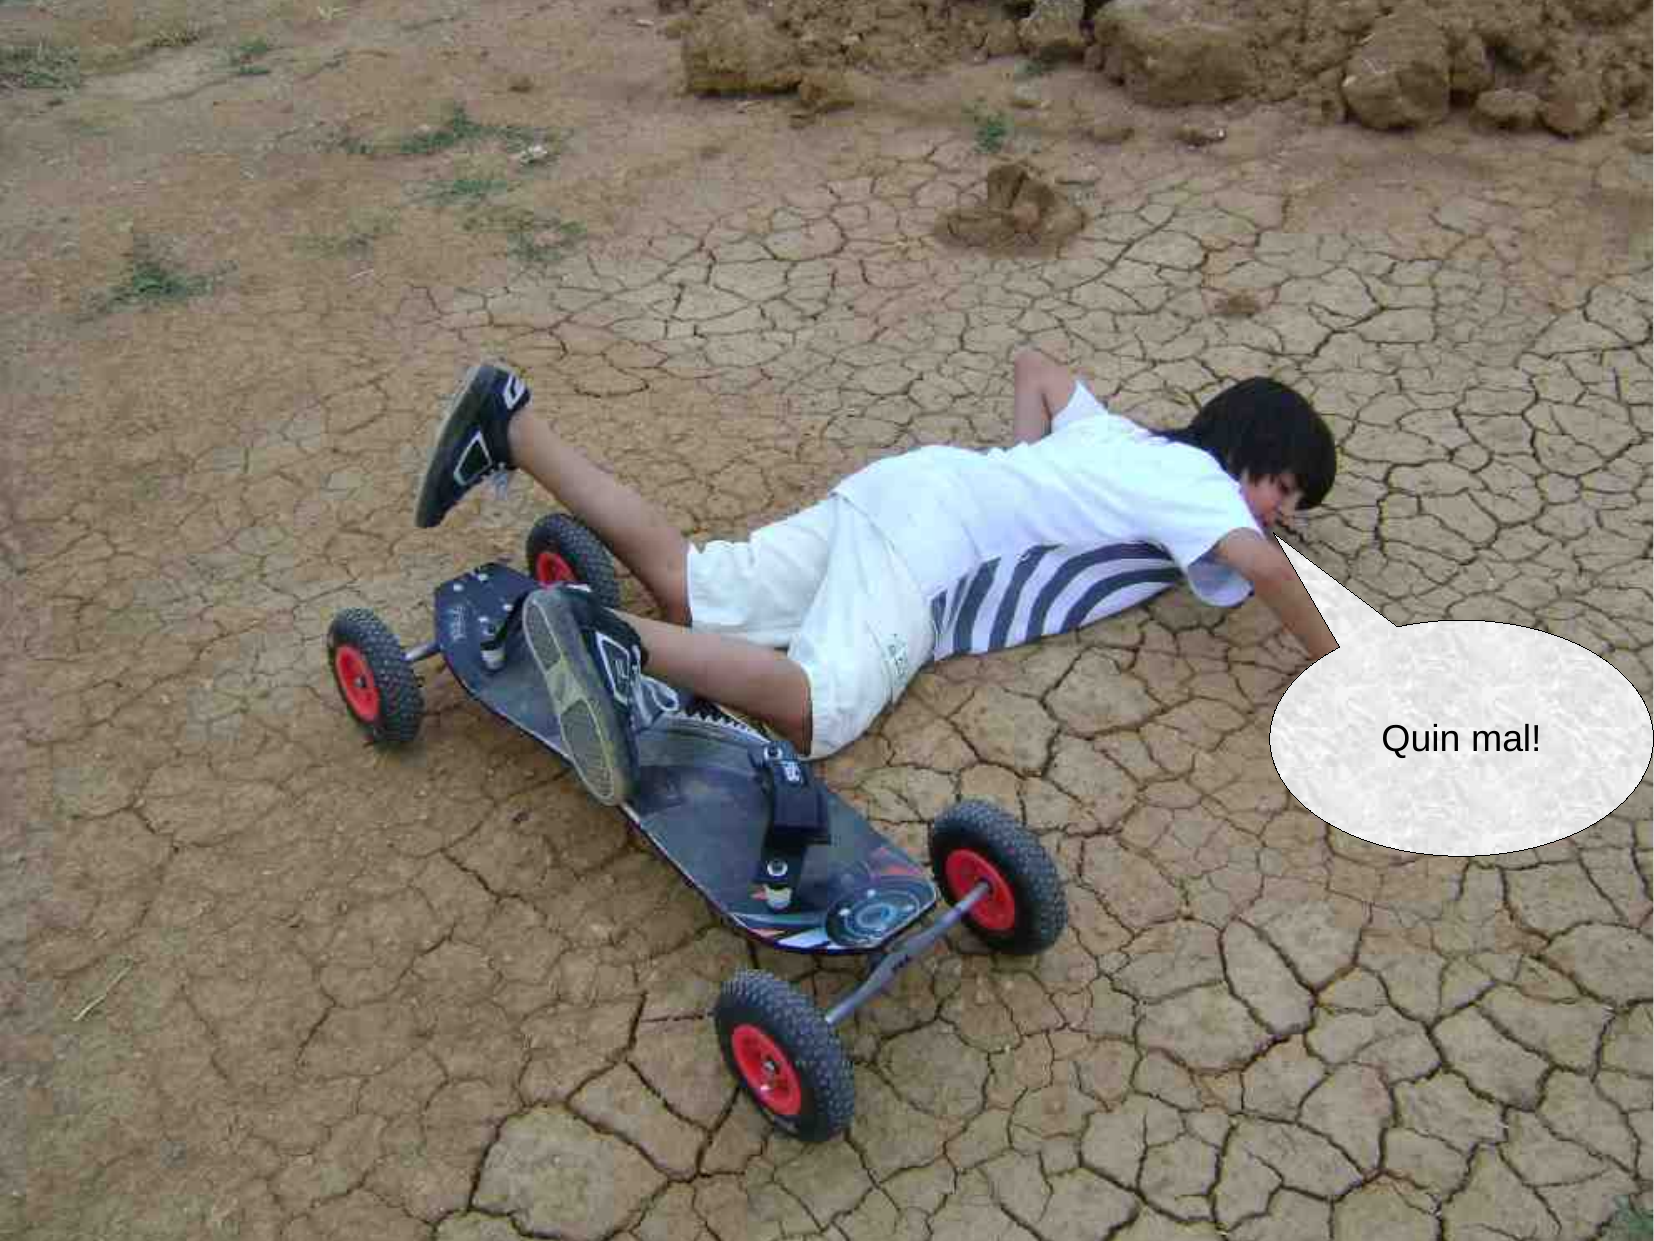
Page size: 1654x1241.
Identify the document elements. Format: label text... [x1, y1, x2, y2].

picture [0, 0, 1654, 1241]
text_box Quin mal! [1269, 532, 1654, 857]
